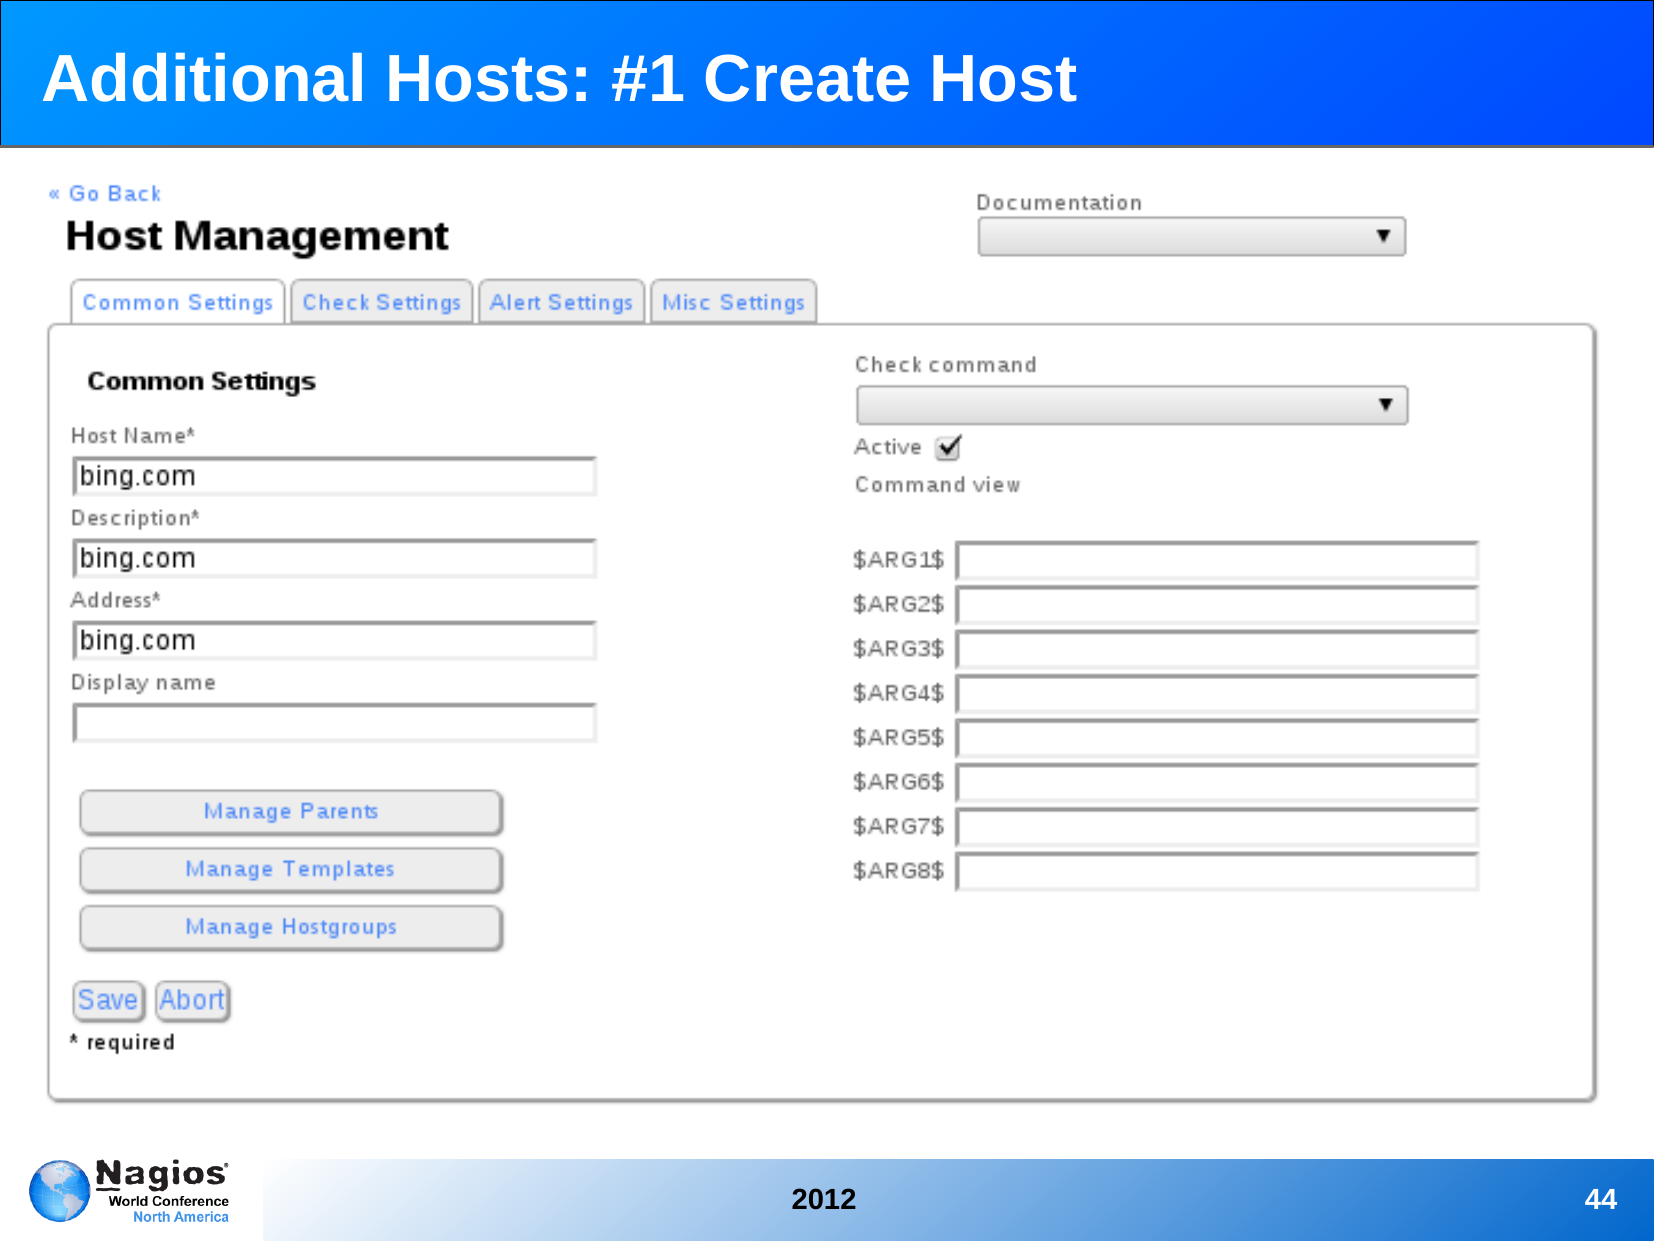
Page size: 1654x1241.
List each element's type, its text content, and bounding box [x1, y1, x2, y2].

picture [29, 1159, 229, 1235]
picture [25, 166, 1618, 1121]
title Additional Hosts: #1 Create Host [41, 36, 1530, 120]
